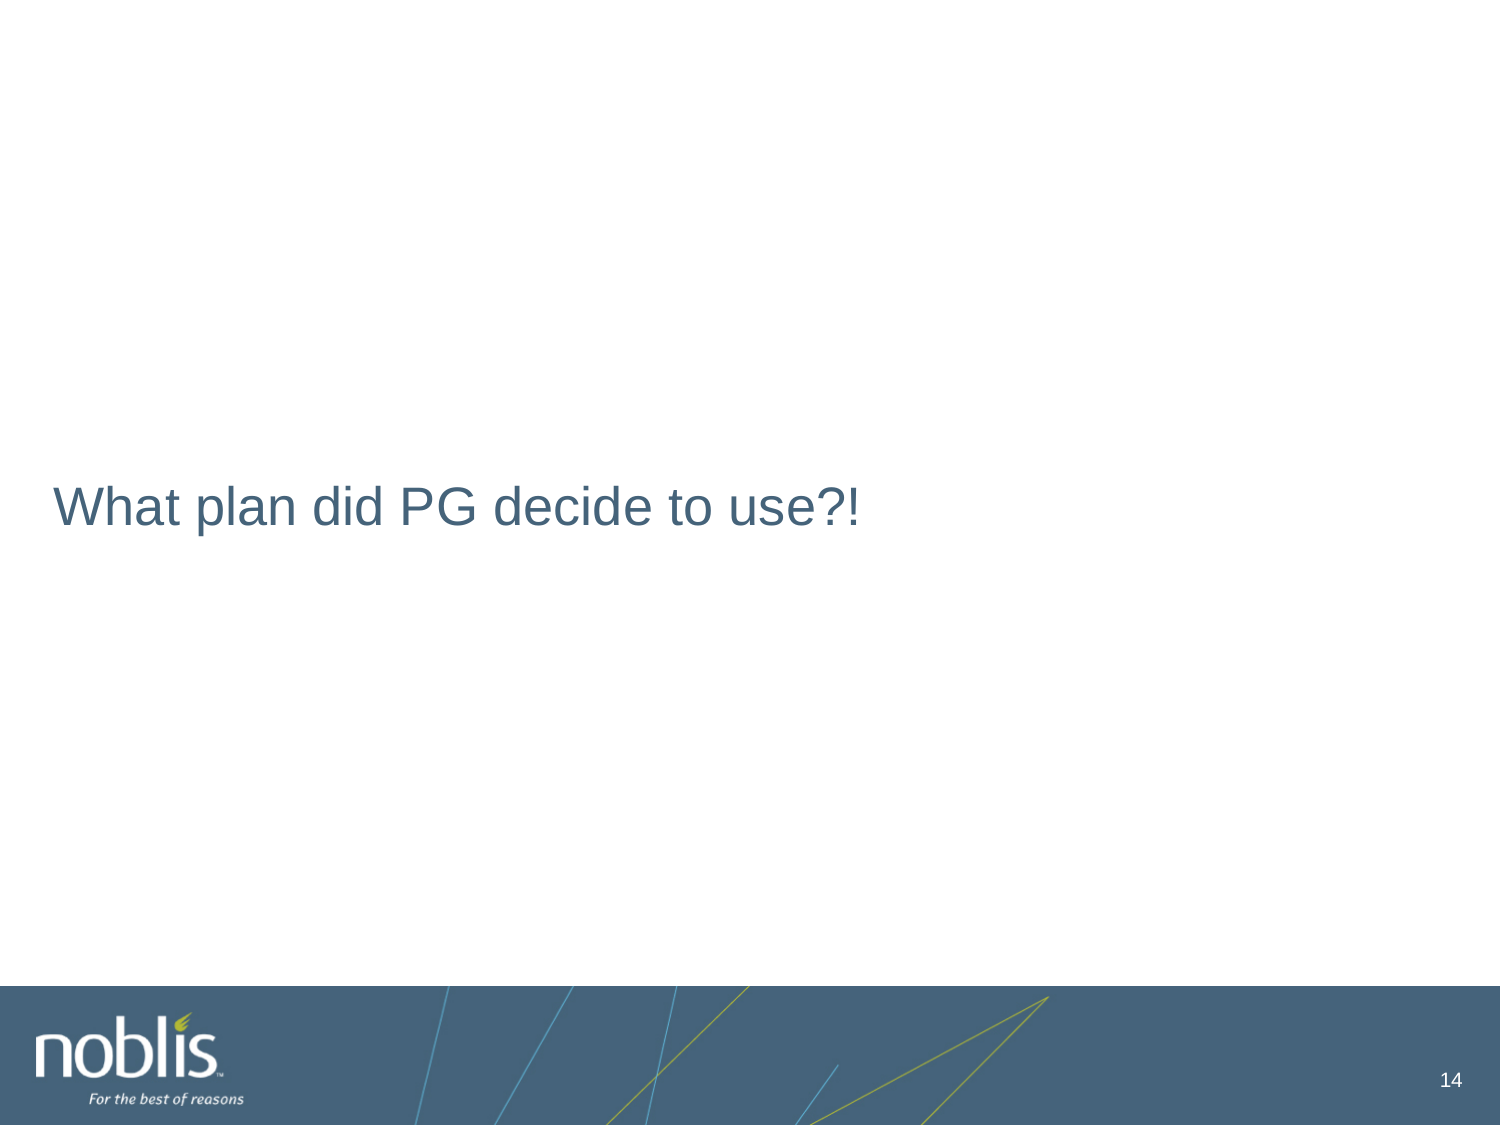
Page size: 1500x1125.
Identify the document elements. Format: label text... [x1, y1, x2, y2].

picture [0, 986, 1500, 1125]
subtitle What plan did PG decide to use?! [53, 38, 1438, 975]
